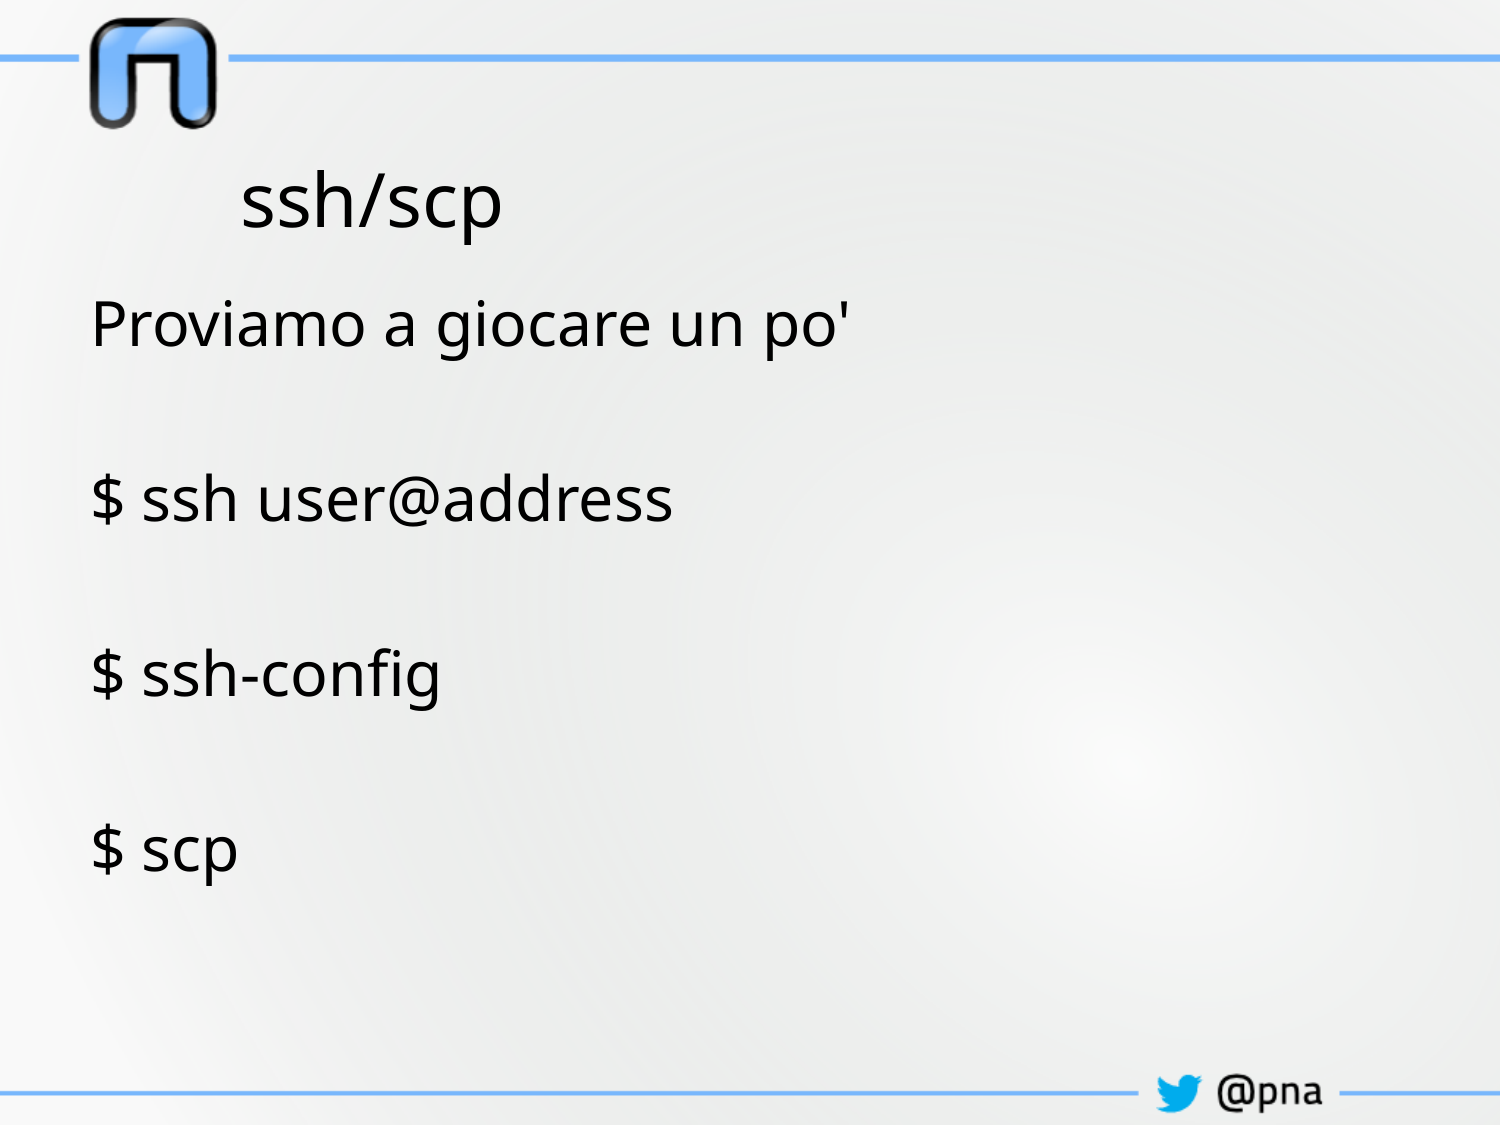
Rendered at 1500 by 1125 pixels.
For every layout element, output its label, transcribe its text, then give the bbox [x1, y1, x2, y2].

picture [0, 0, 1500, 1125]
title ssh/scp [225, 70, 1469, 258]
list Proviamo a giocare un po' $ ssh user@address $ ssh-config $ scp [75, 269, 1425, 1063]
